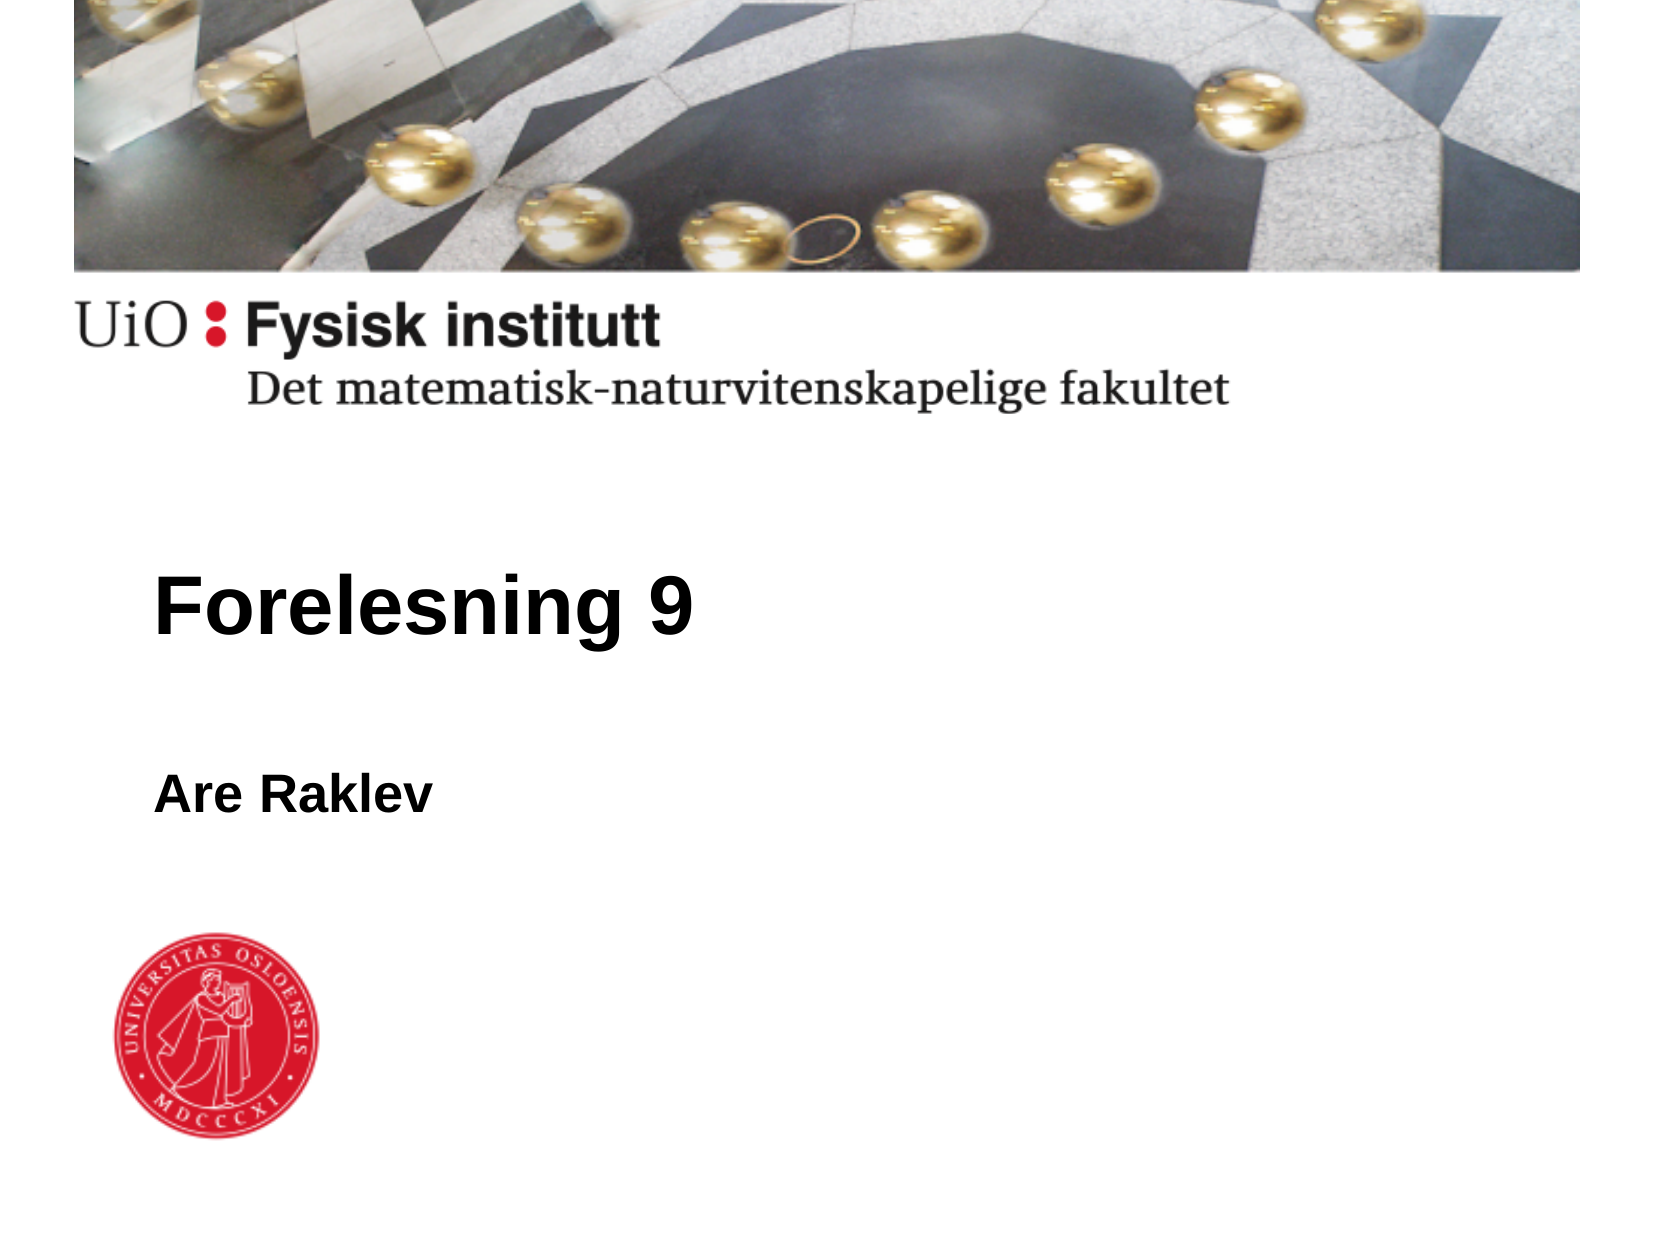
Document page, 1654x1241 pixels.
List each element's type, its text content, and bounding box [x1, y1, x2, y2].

picture [109, 927, 326, 1147]
subtitle Forelesning 9 [153, 545, 1418, 666]
picture [72, 292, 1238, 420]
title Are Raklev [153, 725, 1500, 862]
picture [74, 0, 1580, 280]
